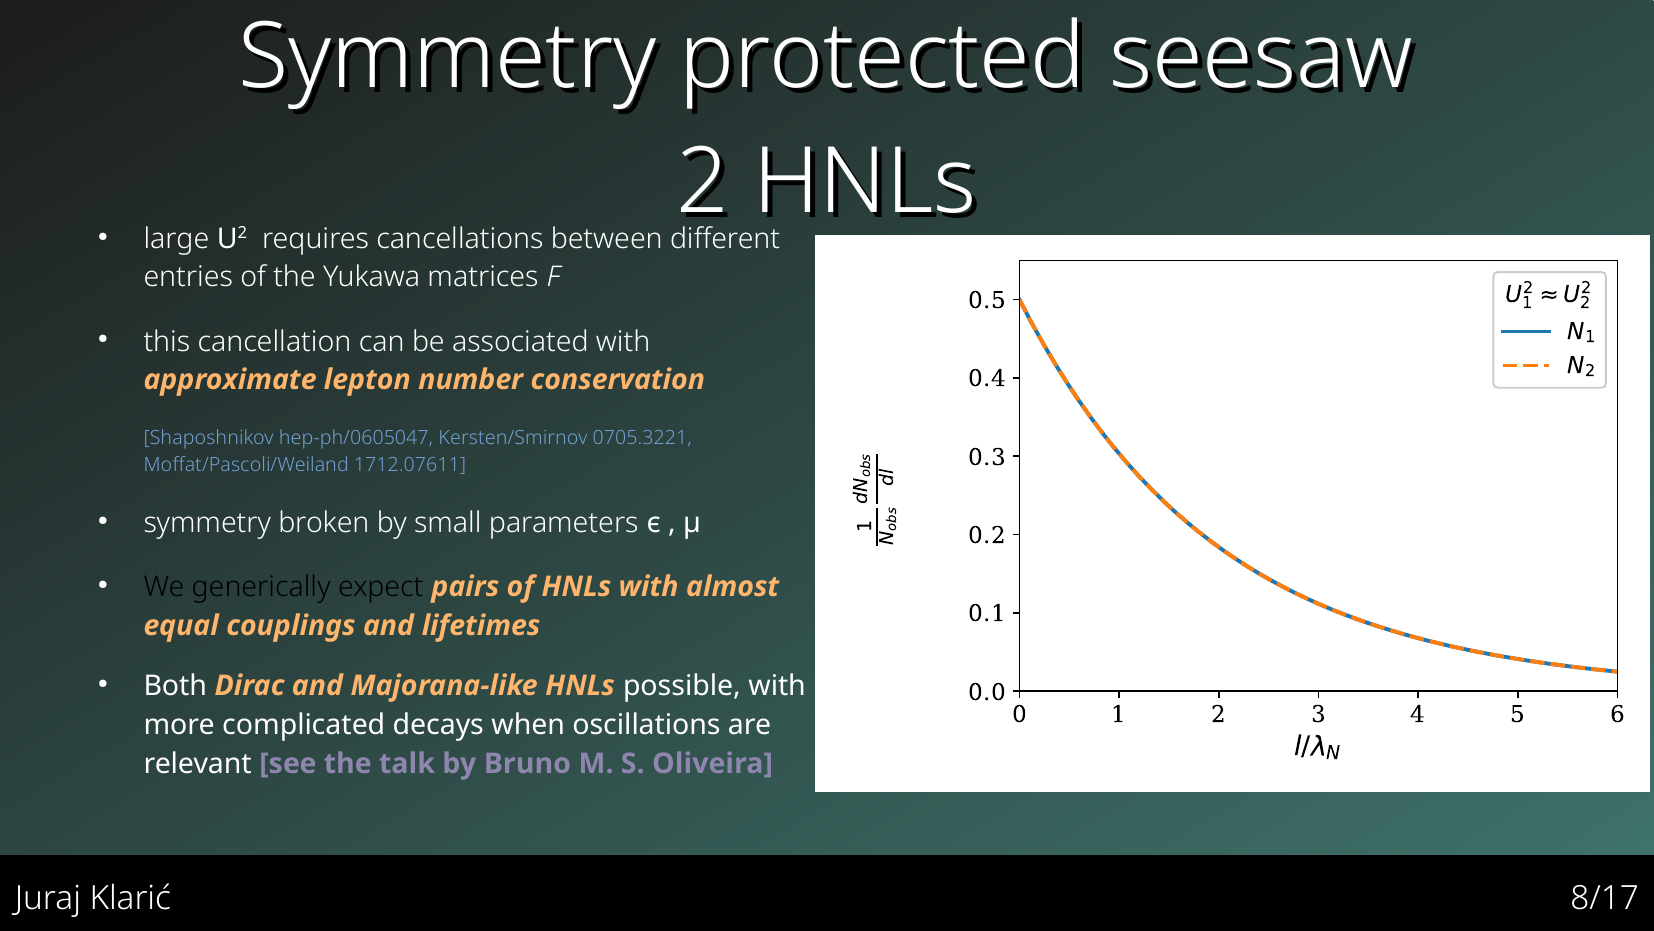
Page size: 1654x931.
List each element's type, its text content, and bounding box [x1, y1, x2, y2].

list large U2 requires cancellations between different entries of the Yukawa matrices F this cancellation can be associated with approximate lepton number conservation [Shaposhnikov hep-ph/0605047, Kersten/Smirnov 0705.3221, Moffat/Pascoli/Weiland 1712.07611] symmetry broken by small parameters ϵ , μ We generically expect pairs of HNLs with almost equal couplings and lifetimes Both Dirac and Majorana-like HNLs possible, with more complicated decays when oscillations are relevant [see the talk by Bruno M. S. Oliveira] [82, 217, 809, 814]
picture [814, 235, 1651, 793]
title Symmetry protected seesaw 2 HNLs [82, 4, 1571, 225]
